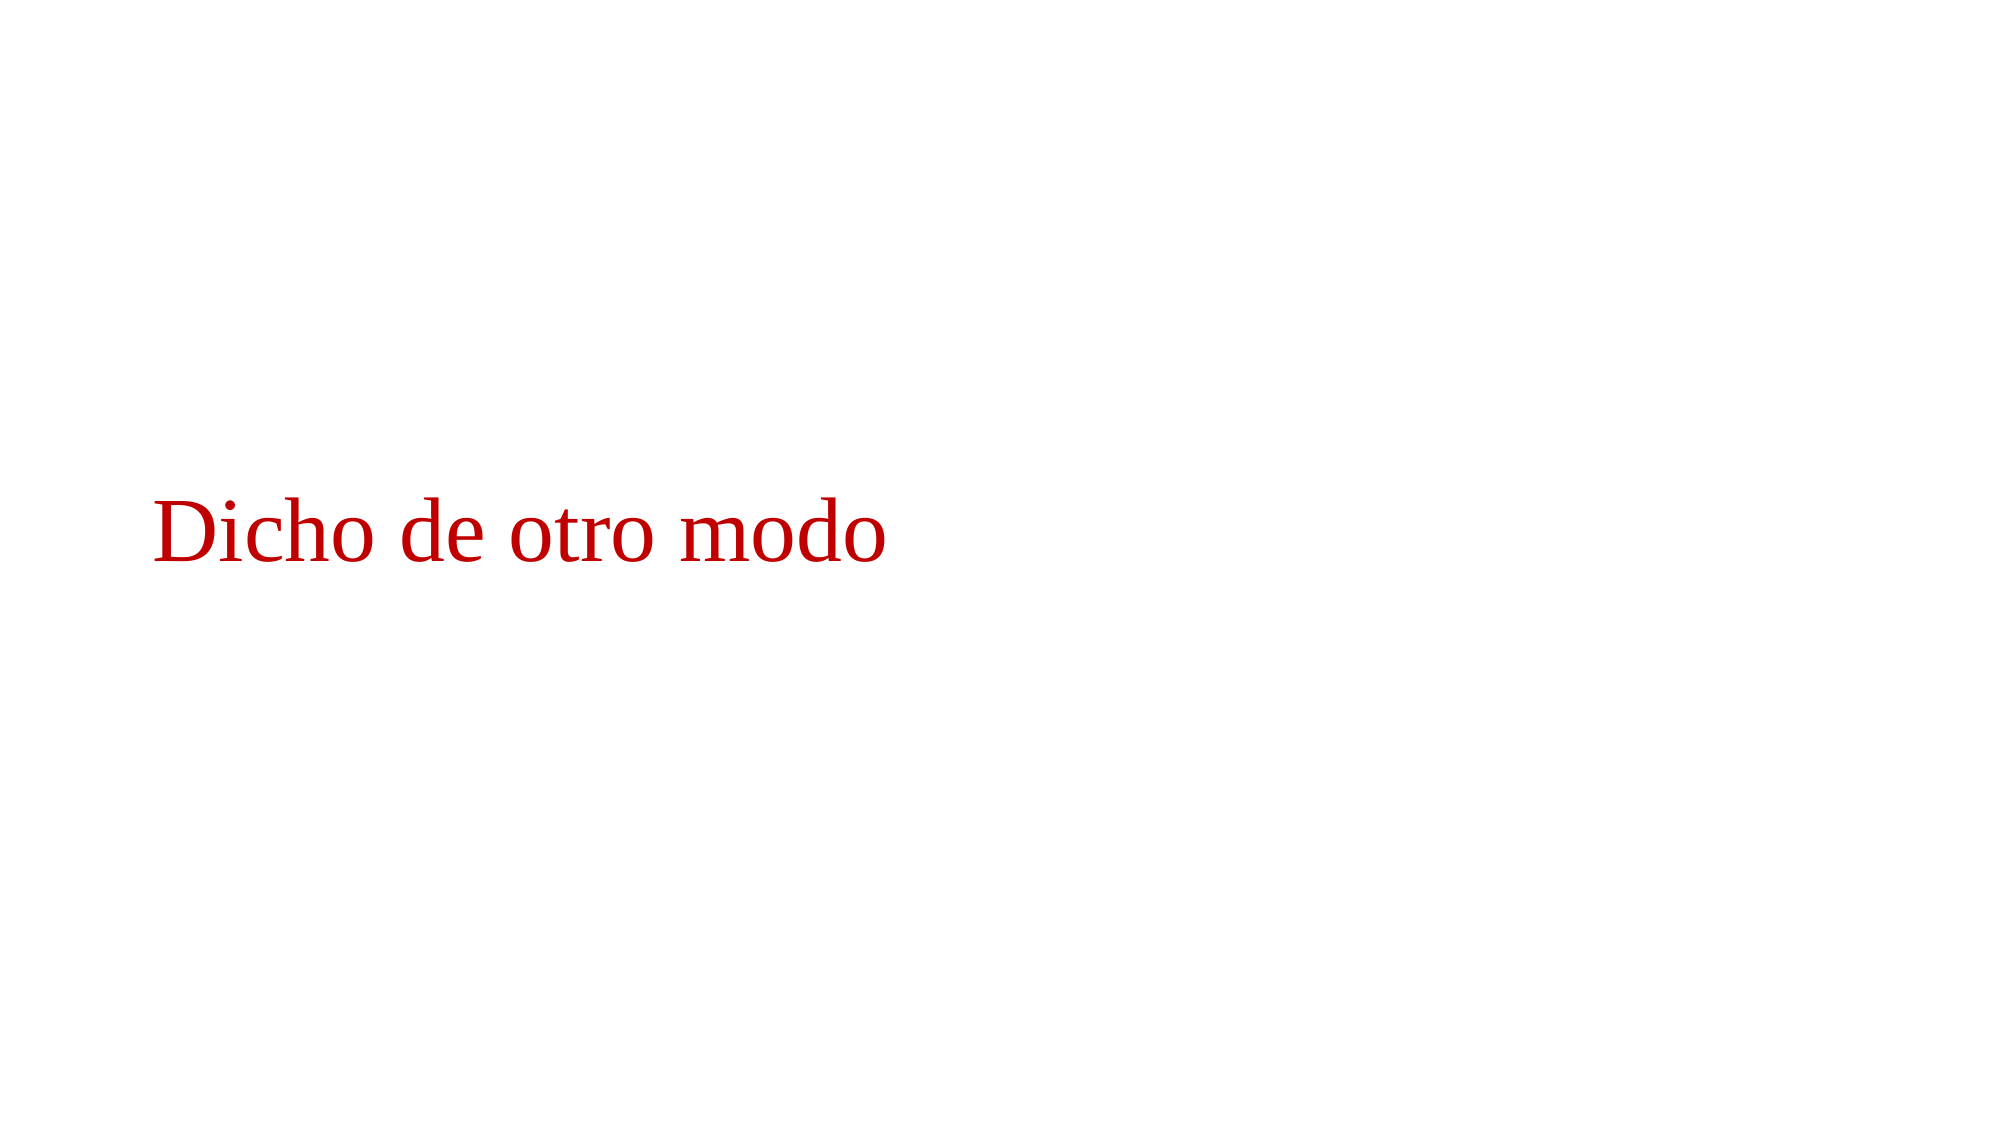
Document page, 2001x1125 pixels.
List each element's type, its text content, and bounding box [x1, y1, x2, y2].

list Dicho de otro modo [137, 132, 1863, 1014]
